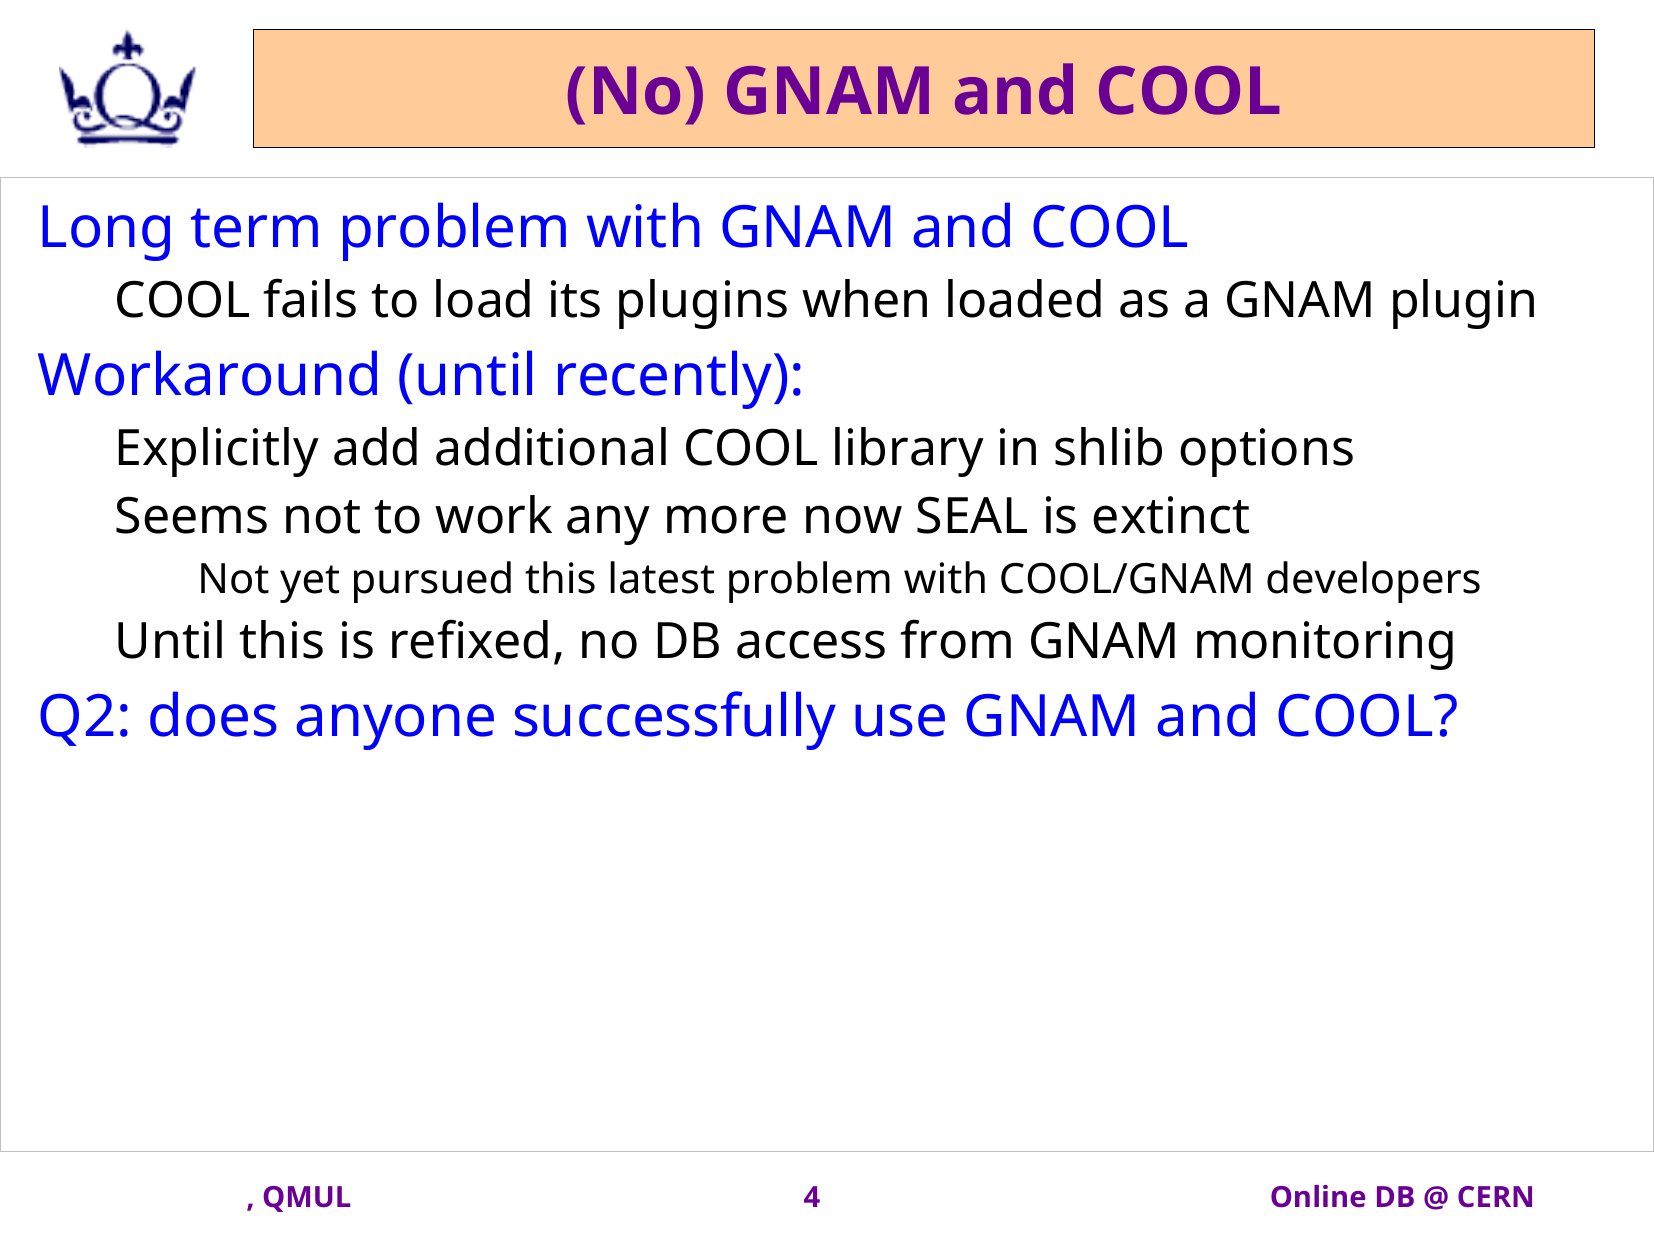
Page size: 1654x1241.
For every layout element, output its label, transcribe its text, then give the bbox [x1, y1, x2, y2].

title (No) GNAM and COOL [253, 29, 1595, 148]
picture [59, 29, 200, 148]
list Long term problem with GNAM and COOL COOL fails to load its plugins when loaded as a GNAM plugin Workaround (until recently): Explicitly add additional COOL library in shlib options Seems not to work any more now SEAL is extinct Not yet pursued this latest problem with COOL/GNAM developers Until this is refixed, no DB access from GNAM monitoring Q2: does anyone successfully use GNAM and COOL? [20, 185, 1632, 1152]
